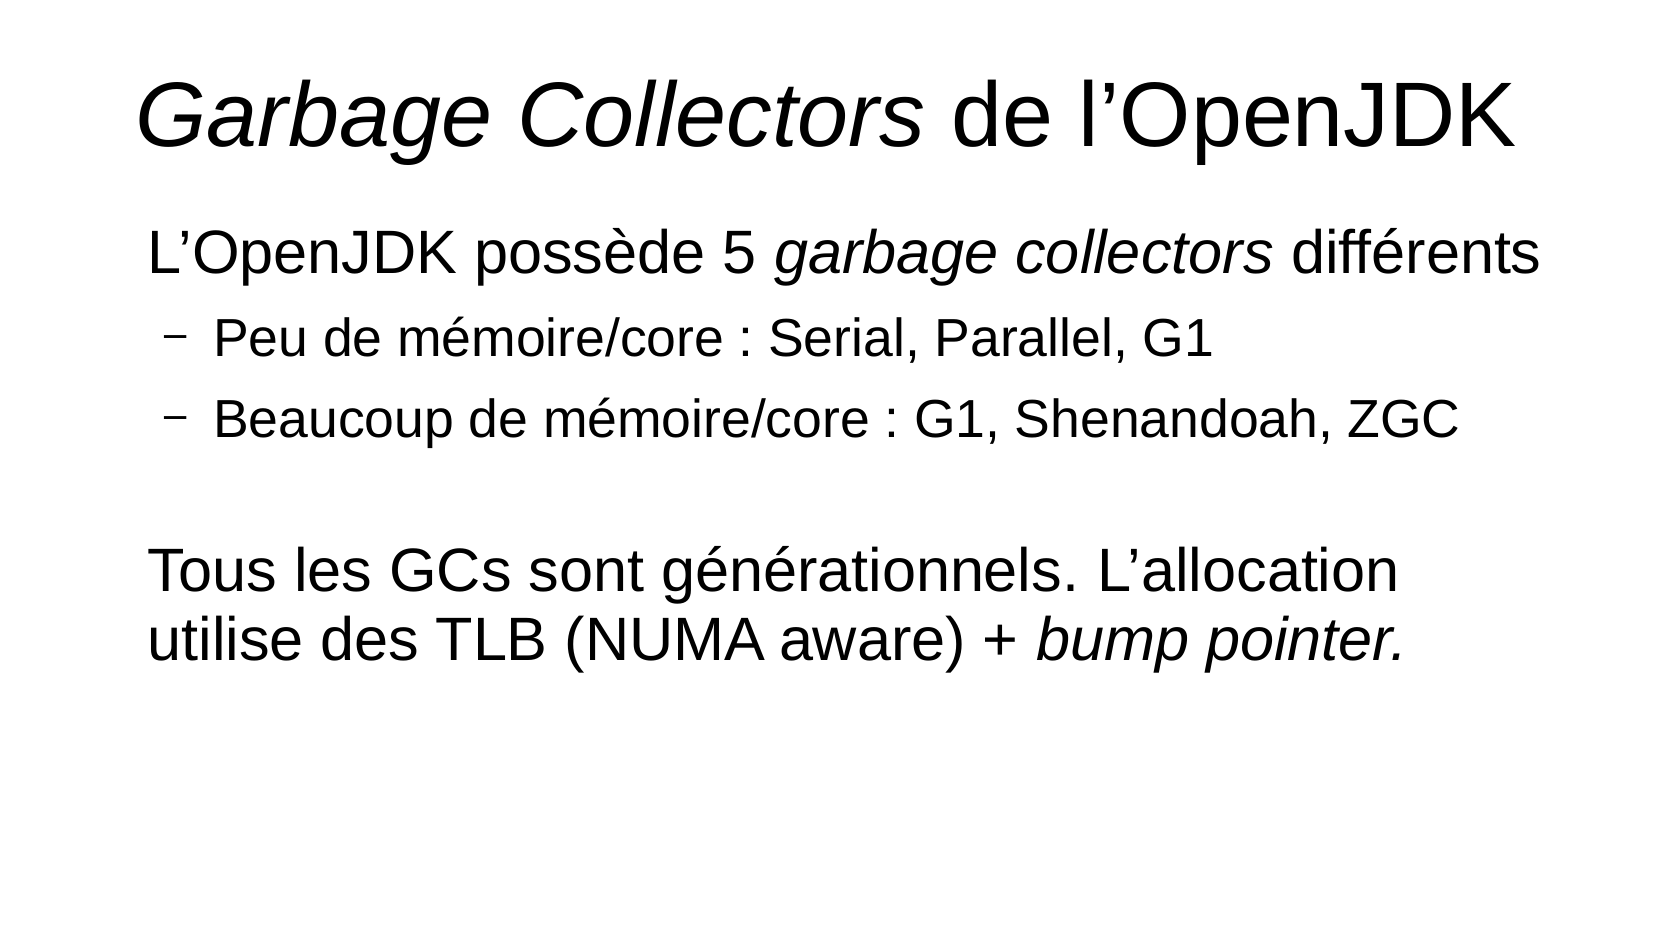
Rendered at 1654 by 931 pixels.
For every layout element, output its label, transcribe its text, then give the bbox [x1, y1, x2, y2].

list L’OpenJDK possède 5 garbage collectors différents Peu de mémoire/core : Serial, Parallel, G1 Beaucoup de mémoire/core : G1, Shenandoah, ZGC Tous les GCs sont générationnels. L’allocation utilise des TLB (NUMA aware) + bump pointer. [82, 217, 1571, 758]
title Garbage Collectors de l’OpenJDK [82, 37, 1571, 193]
